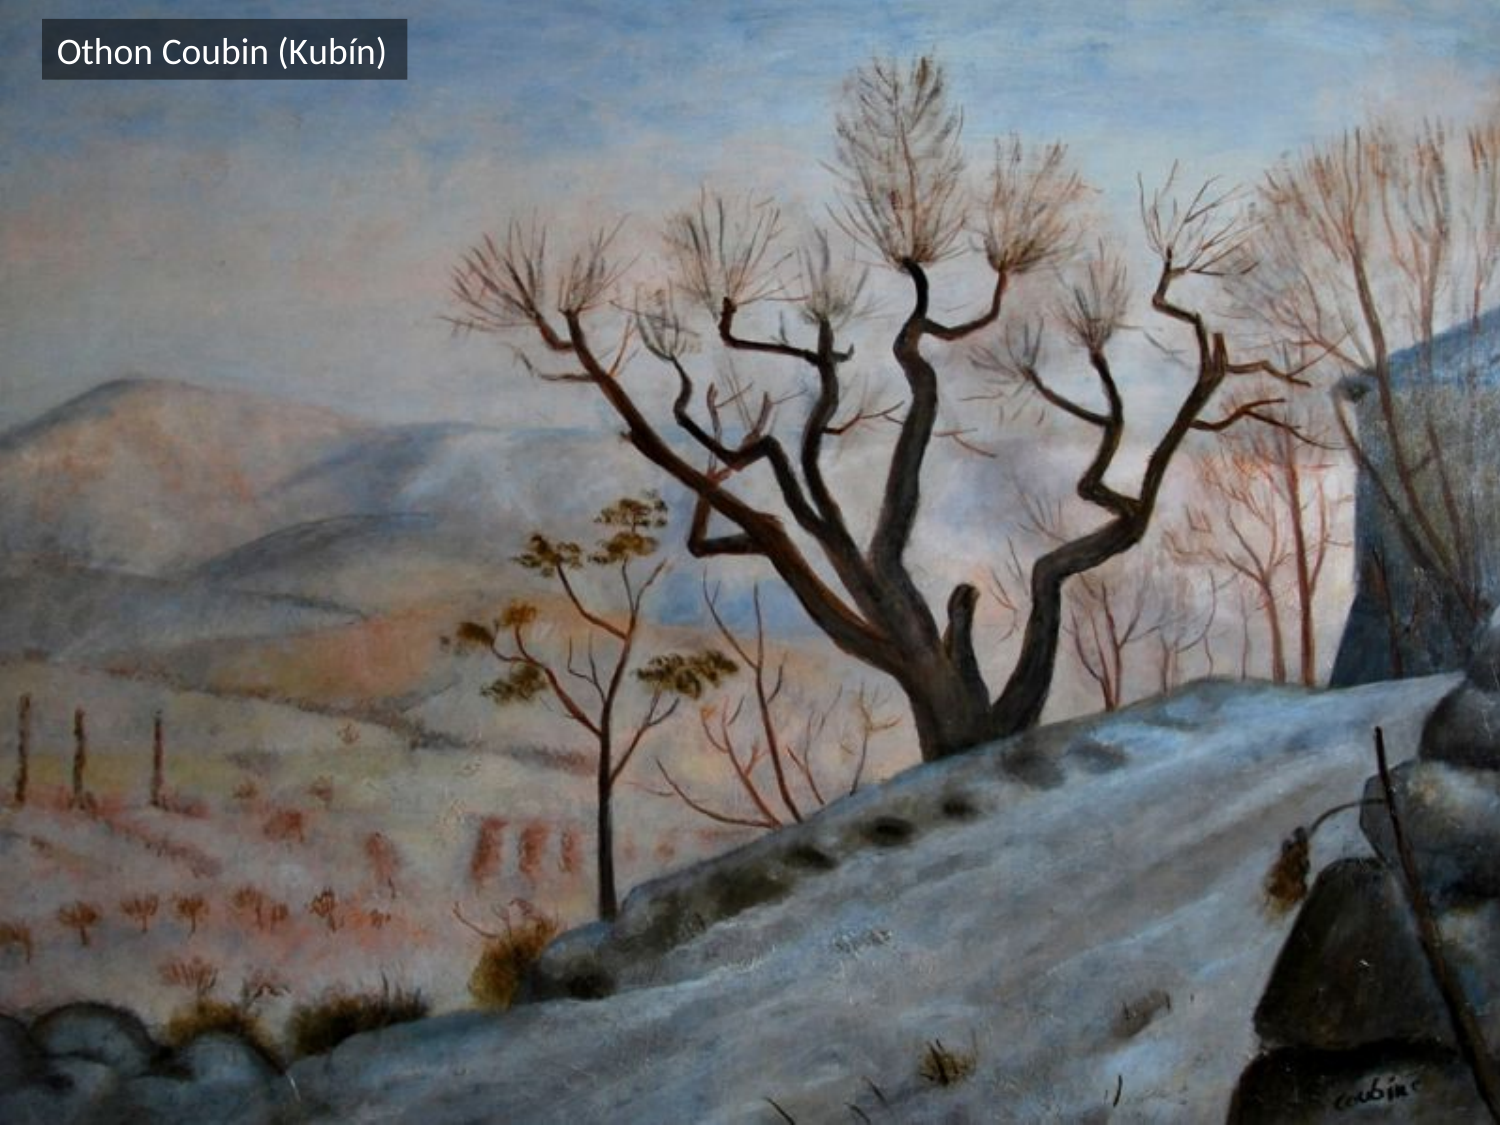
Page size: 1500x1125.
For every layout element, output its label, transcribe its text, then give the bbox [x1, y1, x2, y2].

text_box Othon Coubin (Kubín) [42, 18, 467, 80]
picture [0, 0, 1500, 1125]
